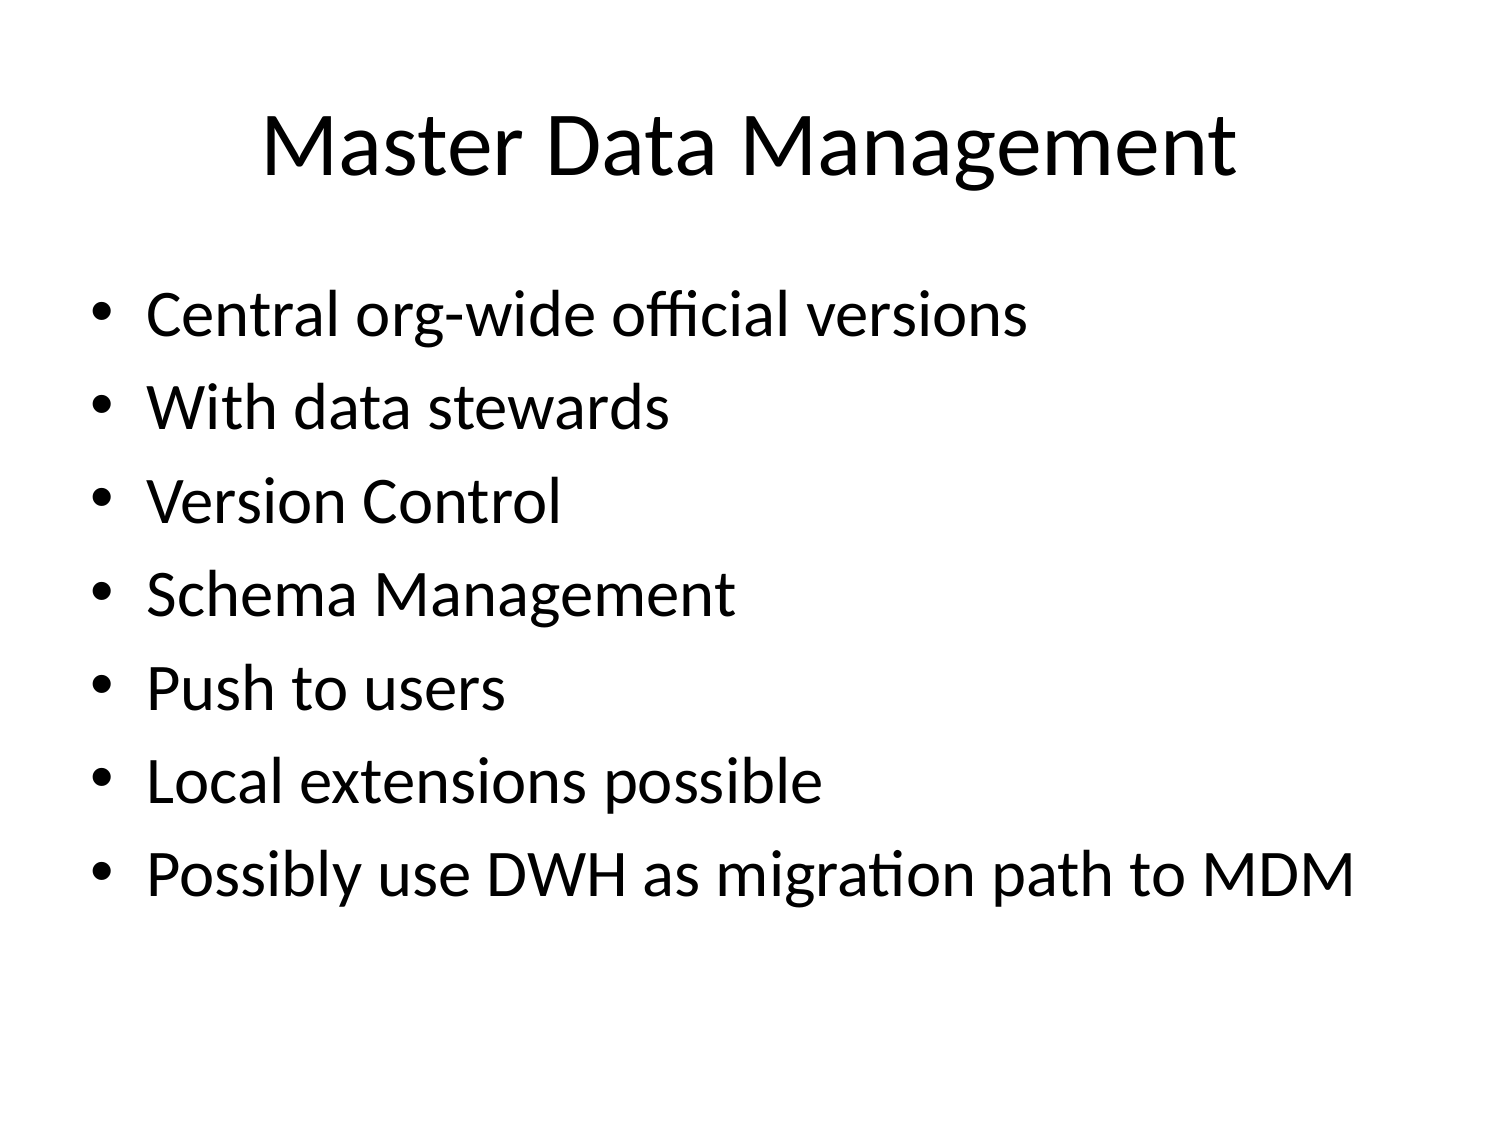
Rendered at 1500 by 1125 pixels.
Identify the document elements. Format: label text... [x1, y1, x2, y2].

list Central org-wide official versions With data stewards Version Control Schema Management Push to users Local extensions possible Possibly use DWH as migration path to MDM [75, 262, 1425, 1005]
title Master Data Management [75, 45, 1425, 233]
